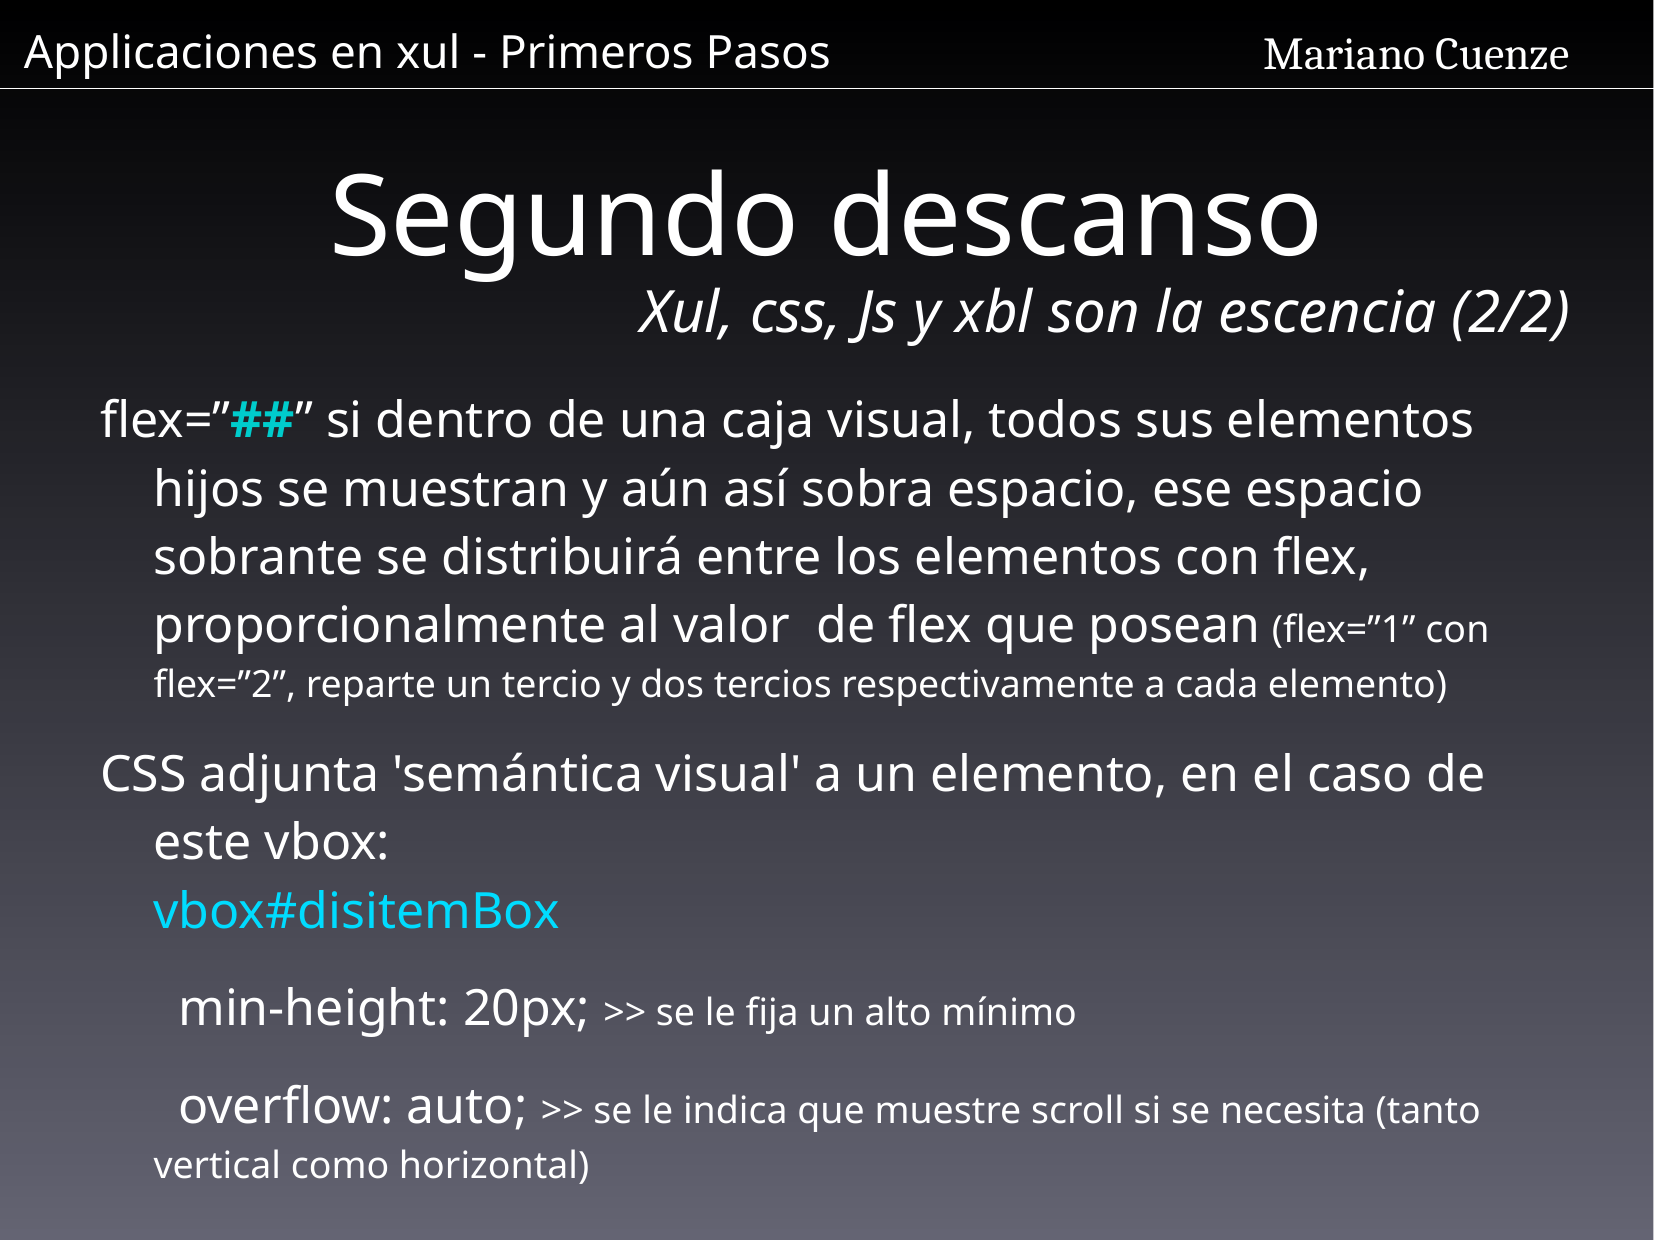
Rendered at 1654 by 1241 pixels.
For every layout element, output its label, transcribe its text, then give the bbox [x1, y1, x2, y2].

text_box Applicaciones en xul - Primeros Pasos [9, 11, 899, 80]
title Segundo descanso [82, 108, 1571, 265]
list flex=”##” si dentro de una caja visual, todos sus elementos hijos se muestran y aún así sobra espacio, ese espacio sobrante se distribuirá entre los elementos con flex, proporcionalmente al valor de flex que posean (flex=”1” con flex=”2”, reparte un tercio y dos tercios respectivamente a cada elemento) CSS adjunta 'semántica visual' a un elemento, en el caso de este vbox: vbox#disitemBox min-height: 20px; >> se le fija un alto mínimo overflow: auto; >> se le indica que muestre scroll si se necesita (tanto vertical como horizontal) [82, 355, 1571, 1120]
title Xul, css, Js y xbl son la escencia (2/2) [82, 265, 1571, 355]
text_box Mariano Cuenze [1249, 20, 1648, 88]
